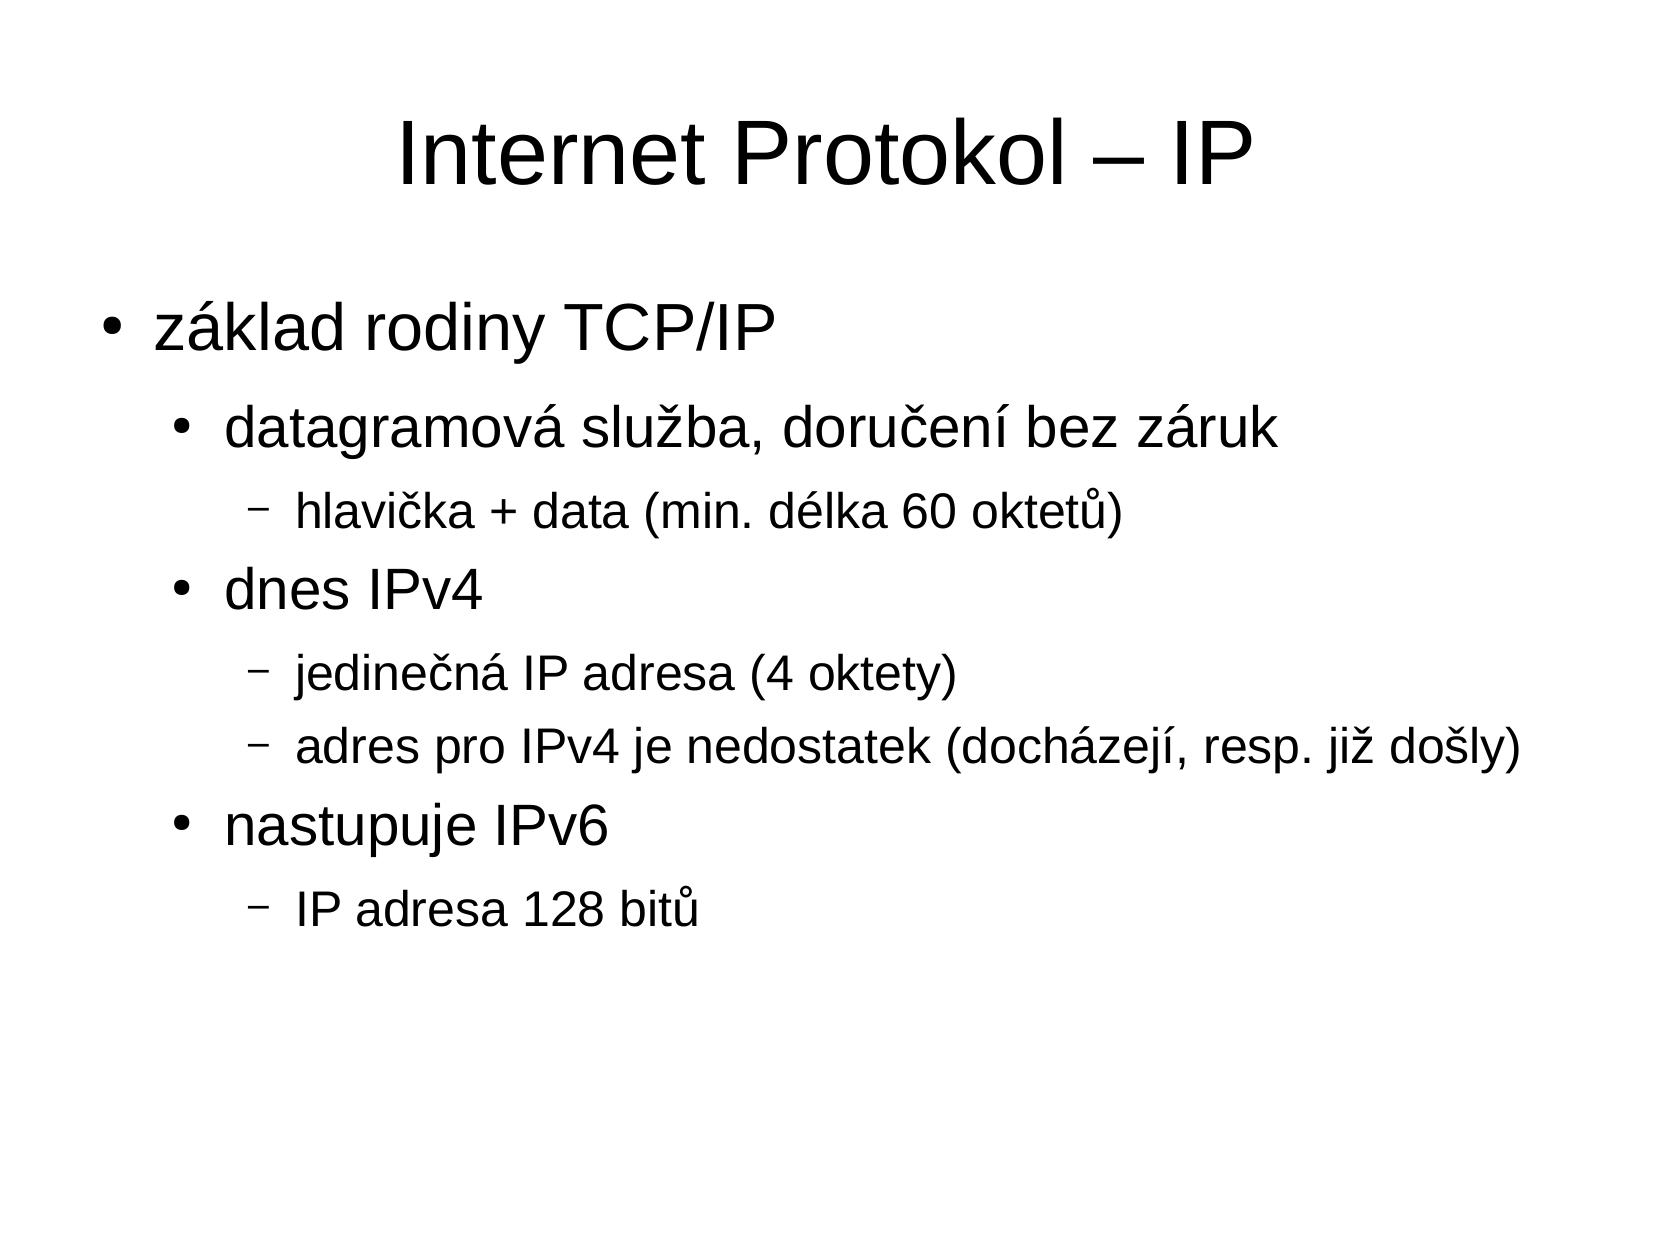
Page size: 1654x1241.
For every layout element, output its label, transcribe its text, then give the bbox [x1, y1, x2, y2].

list základ rodiny TCP/IP datagramová služba, doručení bez záruk hlavička + data (min. délka 60 oktetů) dnes IPv4 jedinečná IP adresa (4 oktety) adres pro IPv4 je nedostatek (docházejí, resp. již došly) nastupuje IPv6 IP adresa 128 bitů [82, 290, 1571, 1158]
title Internet Protokol – IP [82, 49, 1571, 257]
